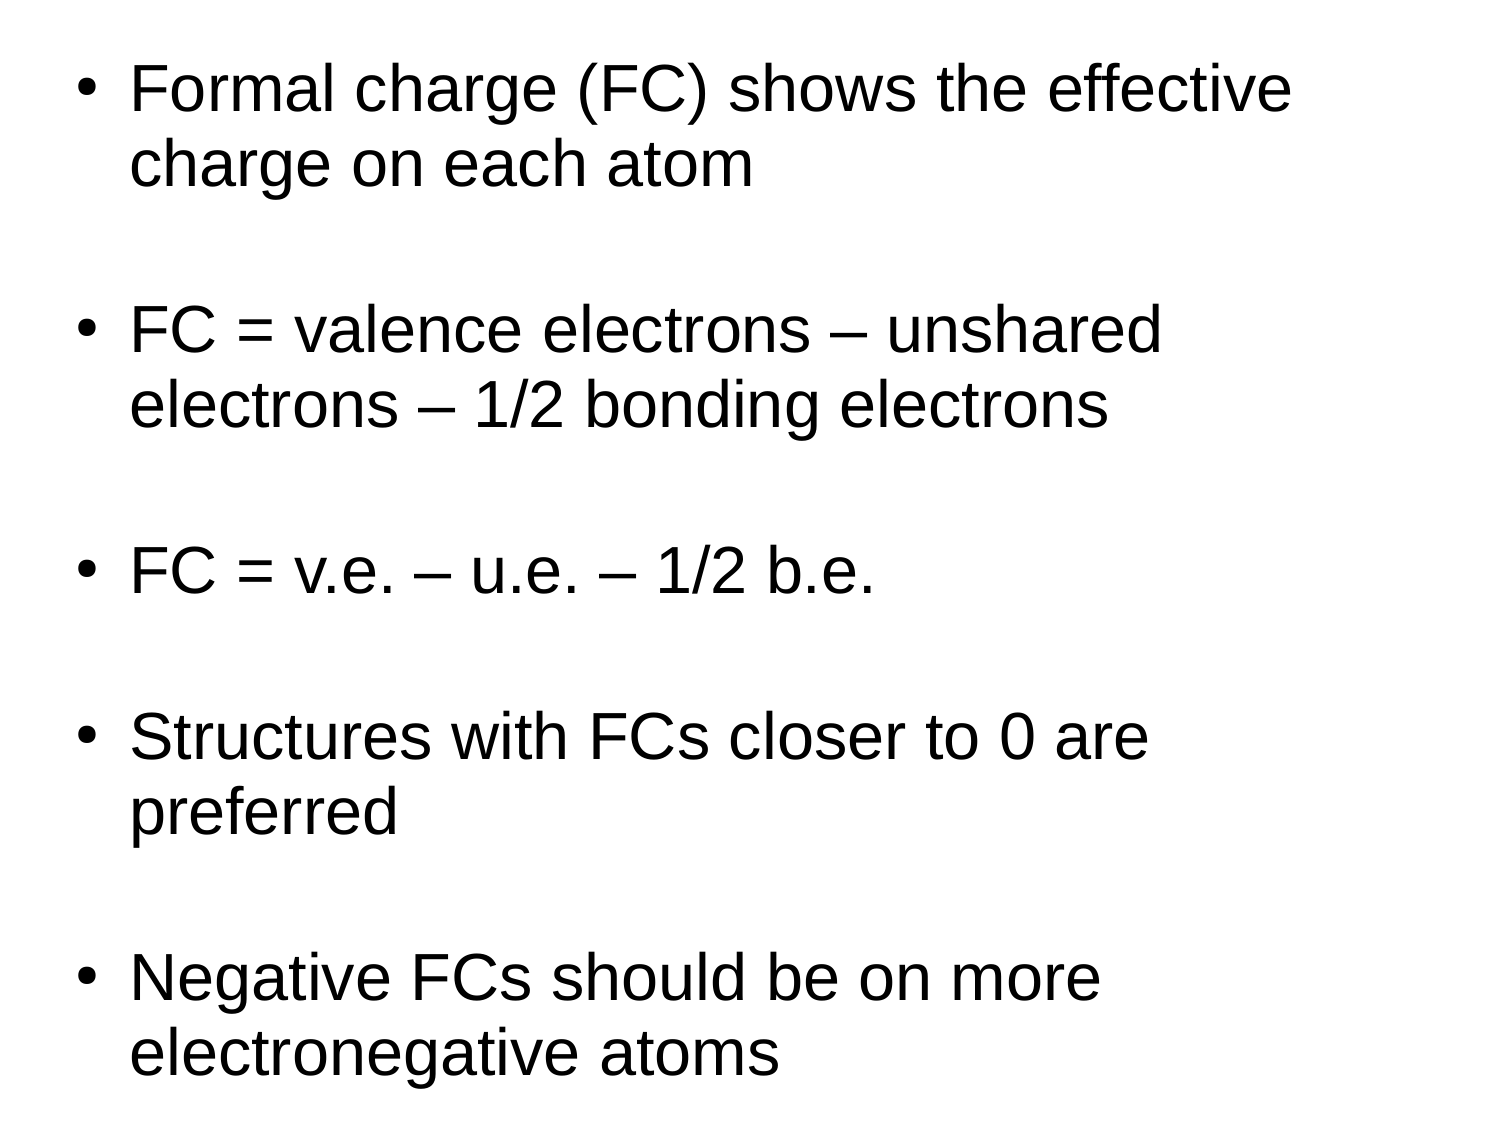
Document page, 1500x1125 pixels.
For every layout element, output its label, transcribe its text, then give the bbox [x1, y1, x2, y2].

text_box Formal charge (FC) shows the effective charge on each atom FC = valence electrons – unshared electrons – 1/2 bonding electrons FC = v.e. – u.e. – 1/2 b.e. Structures with FCs closer to 0 are preferred Negative FCs should be on more electronegative atoms [74, 45, 1425, 1005]
